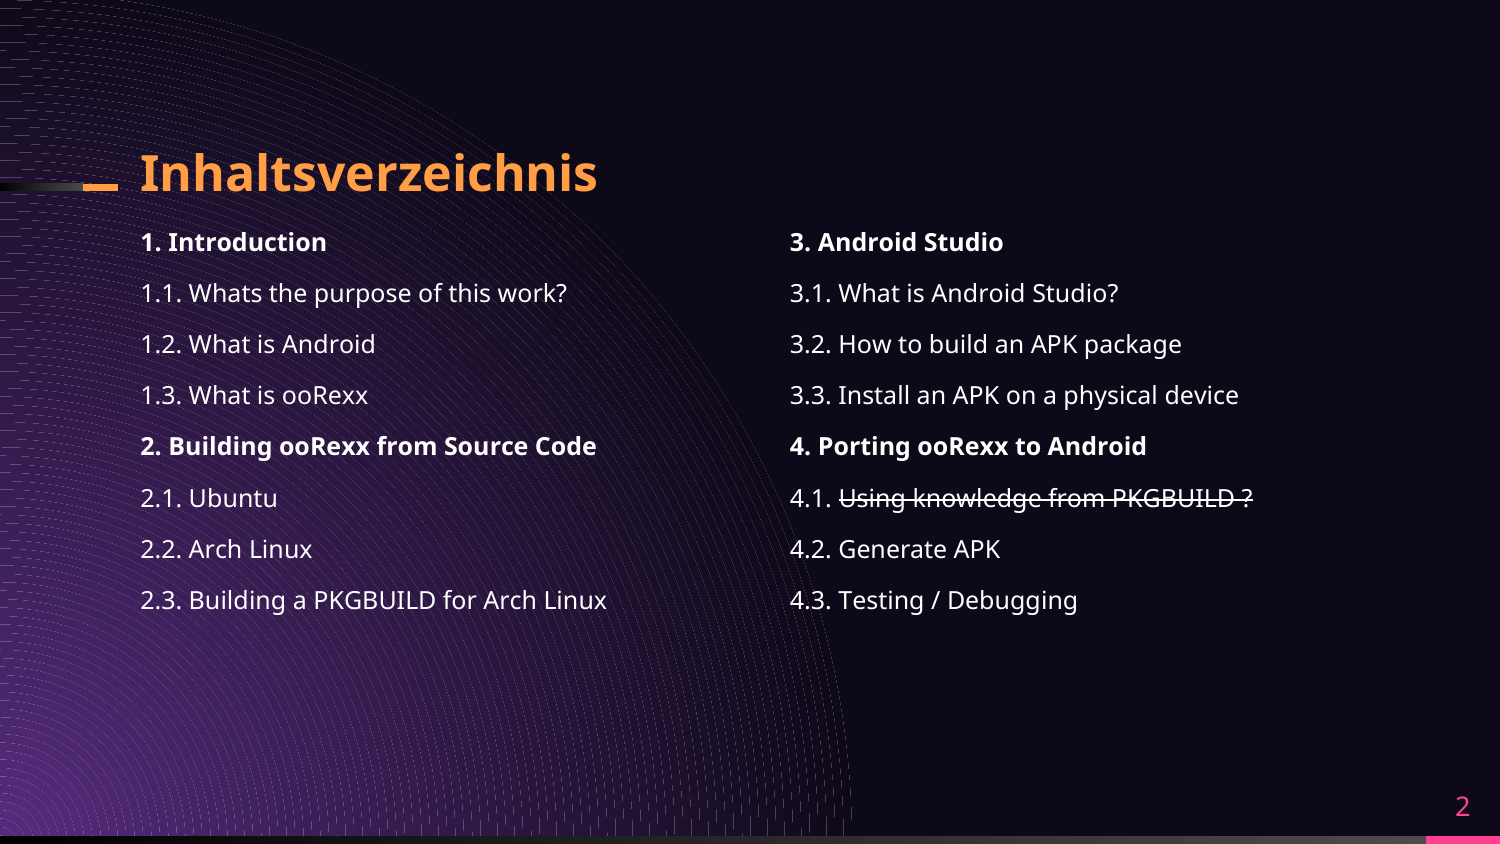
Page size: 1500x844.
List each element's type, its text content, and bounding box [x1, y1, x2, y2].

text_box [1426, 779, 1500, 837]
list 1. Introduction 1.1. Whats the purpose of this work? 1.2. What is Android 1.3. What is ooRexx 2. Building ooRexx from Source Code 2.1. Ubuntu 2.2. Arch Linux 2.3. Building a PKGBUILD for Arch Linux [140, 222, 711, 641]
title Inhaltsverzeichnis [140, 137, 1011, 203]
list 3. Android Studio 3.1. What is Android Studio? 3.2. How to build an APK package 3.3. Install an APK on a physical device 4. Porting ooRexx to Android 4.1. Using knowledge from PKGBUILD ? 4.2. Generate APK 4.3. Testing / Debugging [789, 222, 1360, 637]
list [140, 665, 1360, 773]
